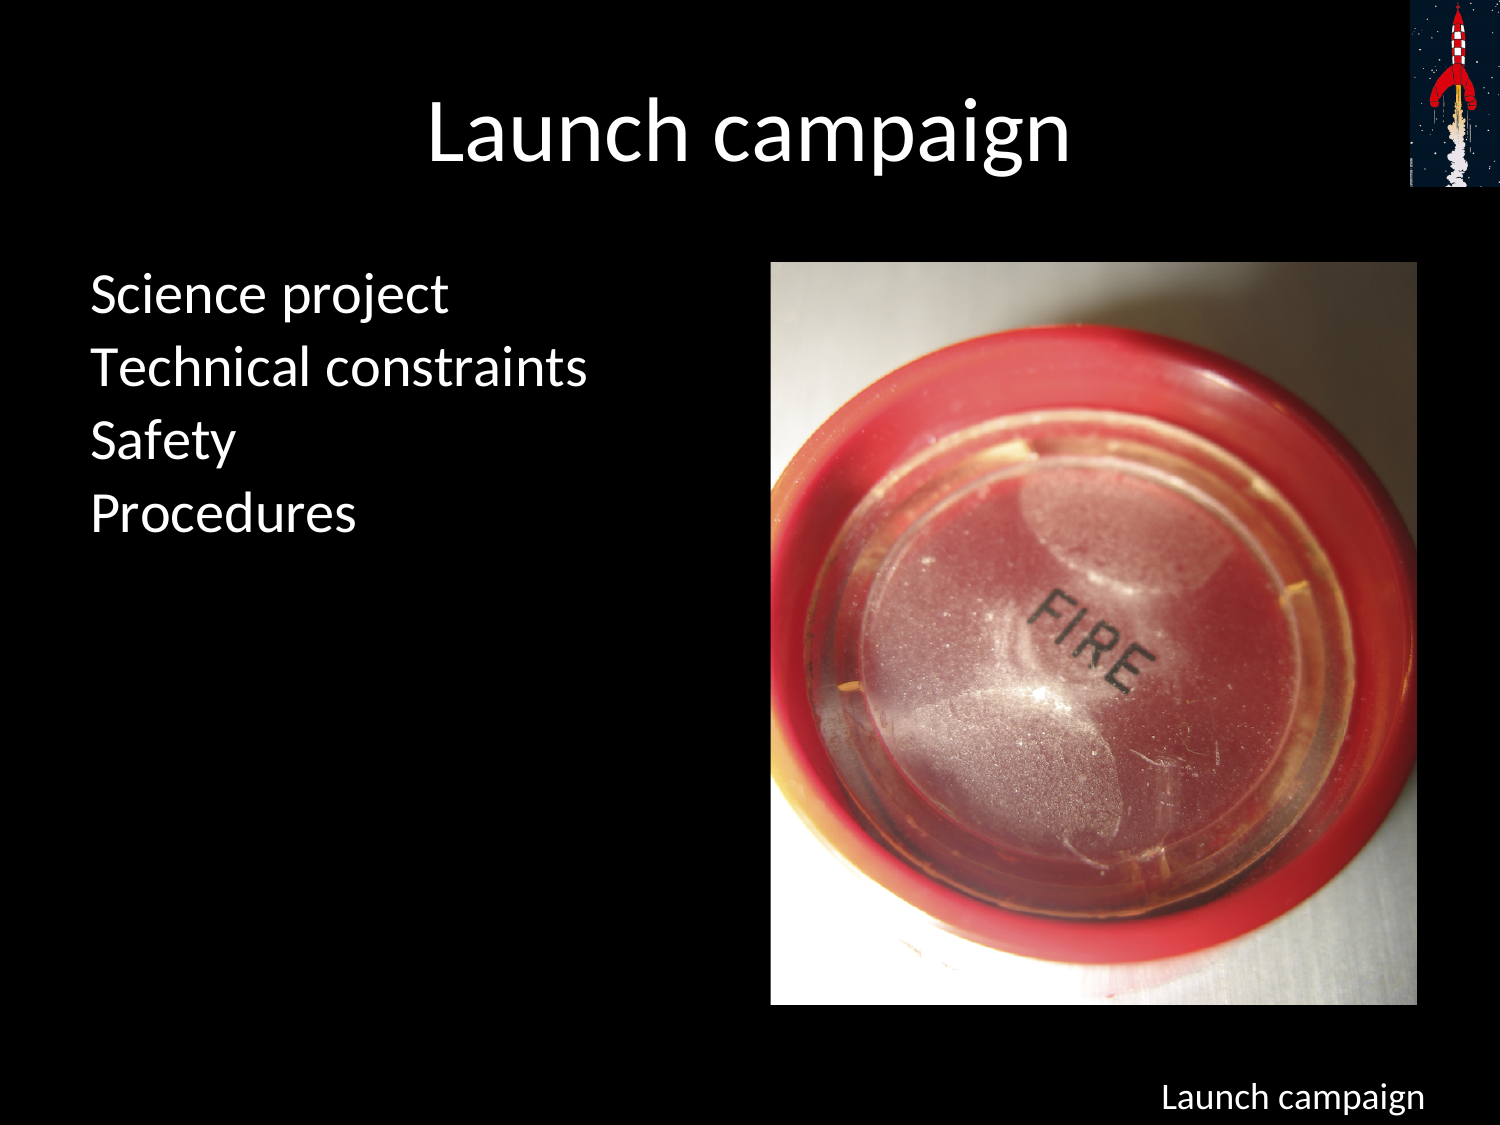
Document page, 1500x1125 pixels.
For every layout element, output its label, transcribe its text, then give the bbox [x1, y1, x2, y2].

picture [1410, 0, 1500, 187]
text_box [770, 262, 1417, 1006]
text_box Launch campaign [1146, 1064, 1441, 1125]
title Launch campaign [75, 45, 1426, 233]
list Science project Technical constraints Safety Procedures [75, 262, 738, 1006]
